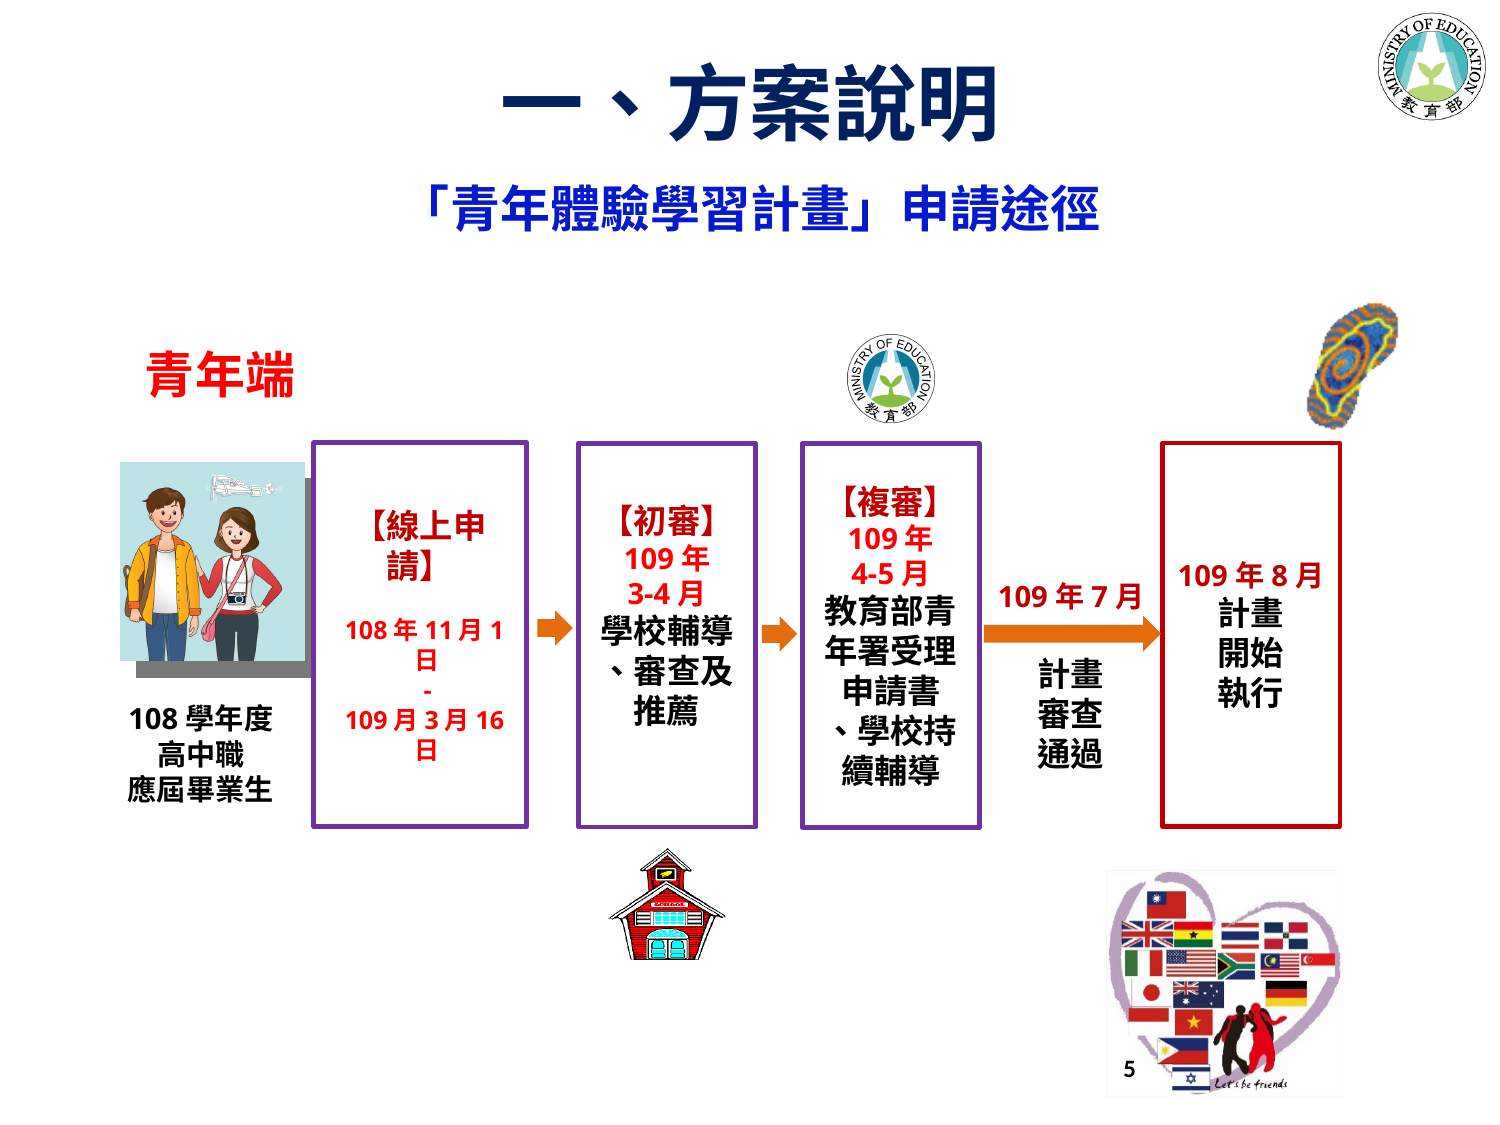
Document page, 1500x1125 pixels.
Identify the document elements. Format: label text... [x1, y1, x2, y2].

text_box 109年8月 計畫 開始 執行 [1162, 443, 1340, 827]
text_box 「青年體驗學習計畫」申請途徑 [0, 161, 1500, 254]
picture [847, 334, 935, 424]
text_box [983, 615, 1162, 652]
picture [608, 848, 726, 960]
text_box 108學年度 高中職 應屆畢業生 [111, 693, 291, 815]
text_box 【線上申請】 108年11月1日 - 109月3月16日 [314, 443, 526, 827]
text_box 5 [1108, 1037, 1459, 1098]
text_box 青年端 [129, 335, 314, 412]
text_box 一、方案說明 [0, 43, 1500, 139]
picture [120, 462, 305, 661]
text_box [537, 610, 573, 646]
picture [1106, 870, 1343, 1097]
picture [1284, 282, 1420, 448]
text_box 計畫 審查 通過 [981, 645, 1159, 783]
text_box 【複審】 109年 4-5月 教育部青年署受理申請書 、學校持續輔導 [802, 444, 979, 827]
text_box 【初審】 109年 3-4月 學校輔導 、審查及推薦 [579, 443, 756, 827]
text_box [761, 616, 798, 652]
picture [1374, 10, 1488, 43]
text_box 109年7月 [982, 571, 1160, 622]
